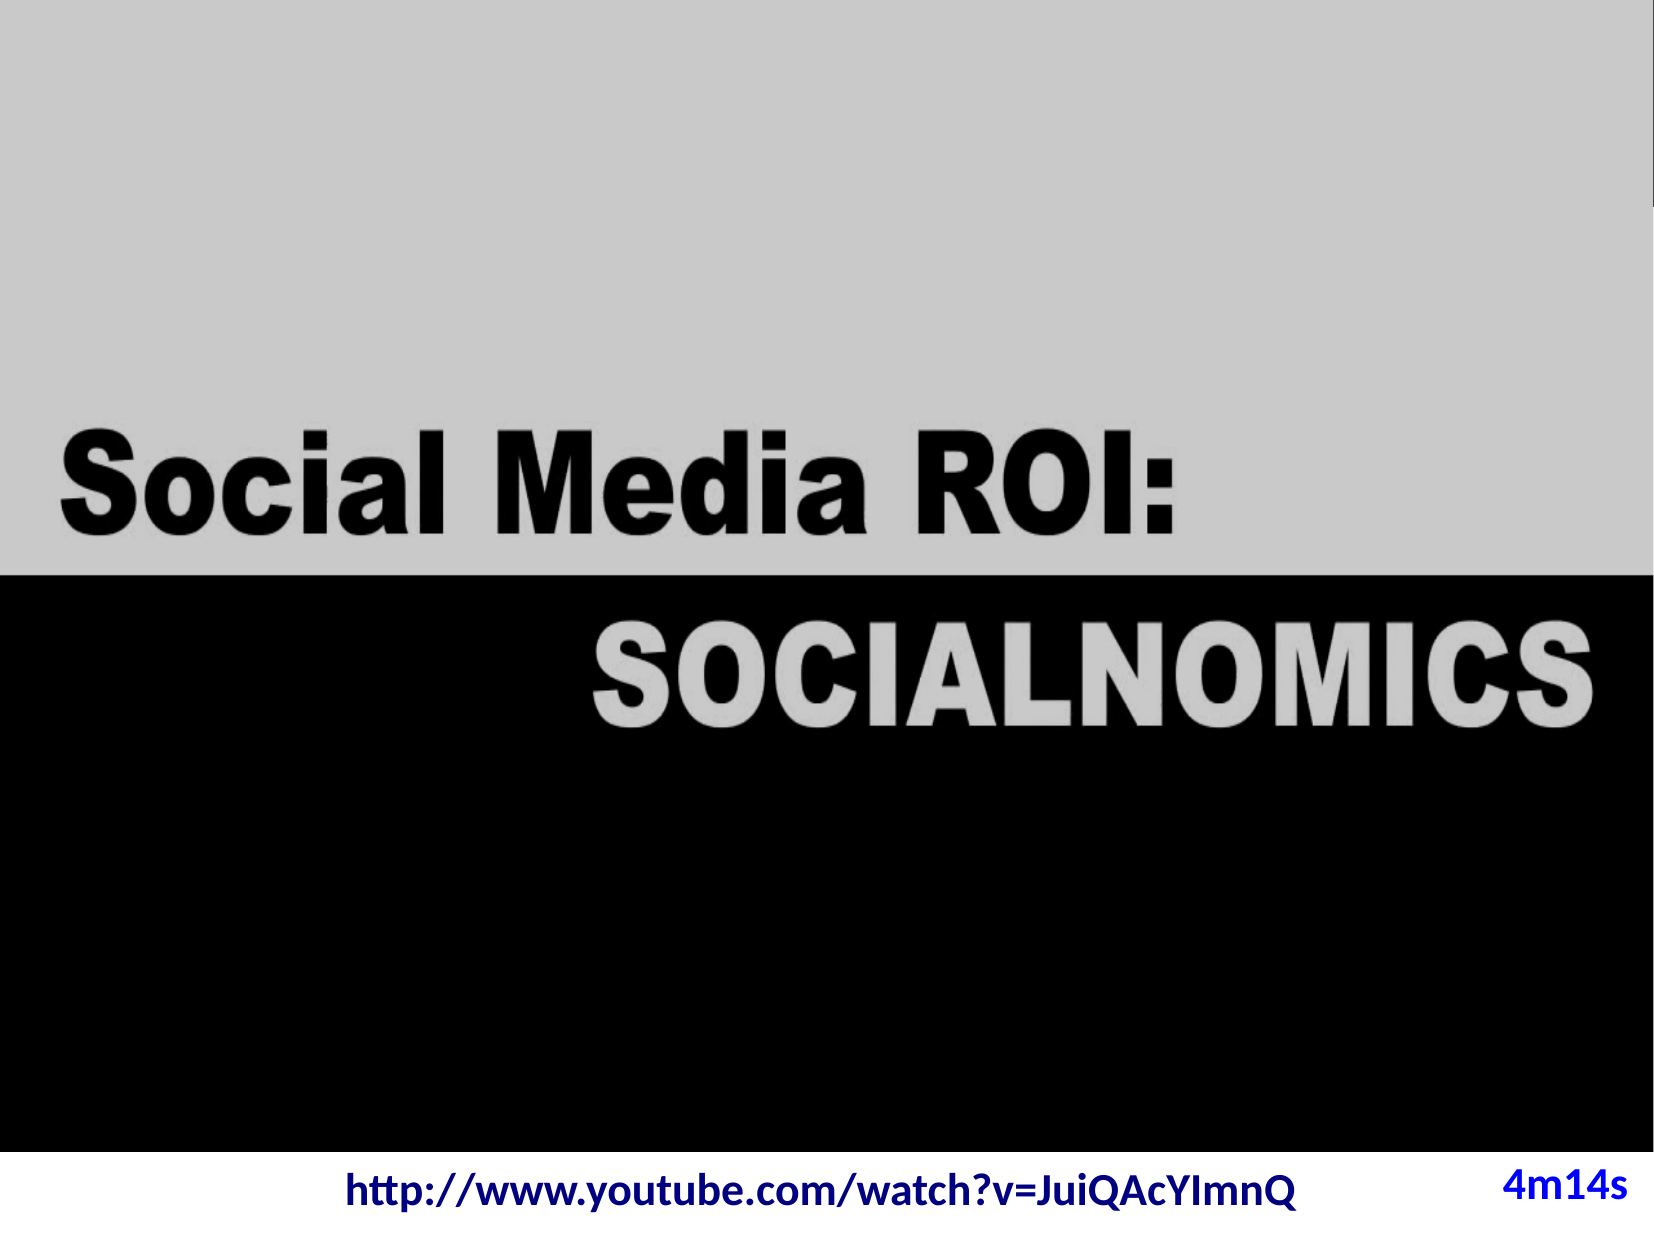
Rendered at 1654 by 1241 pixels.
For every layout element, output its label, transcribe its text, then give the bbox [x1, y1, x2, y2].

text_box http://www.youtube.com/watch?v=JuiQAcYImnQ [329, 1163, 1324, 1234]
picture [0, 0, 1654, 1152]
text_box 4m14s [1488, 1157, 1644, 1229]
